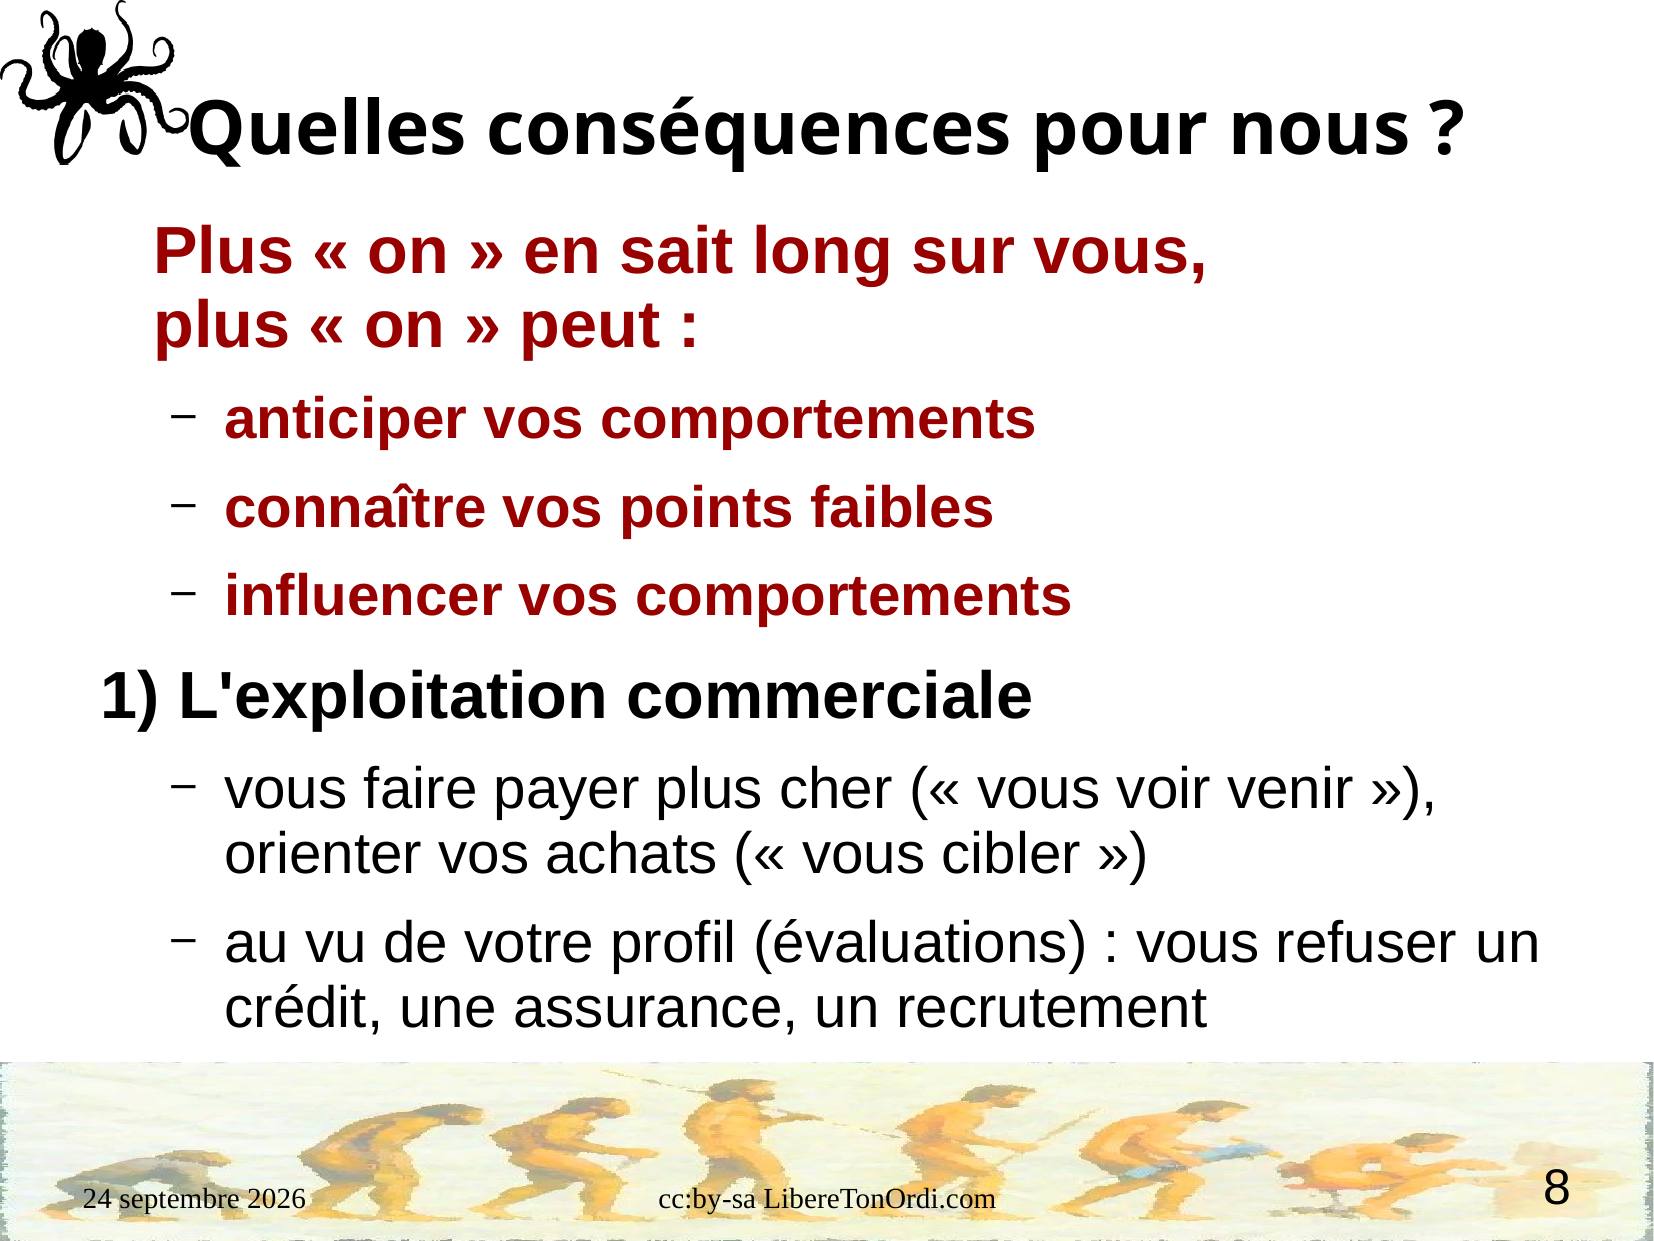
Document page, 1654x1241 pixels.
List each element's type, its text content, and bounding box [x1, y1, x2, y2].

title Quelles conséquences pour nous ? [82, 48, 1571, 202]
picture [0, 0, 189, 165]
list Plus « on » en sait long sur vous, plus « on » peut : anticiper vos comportements connaître vos points faibles influencer vos comportements L'exploitation commerciale vous faire payer plus cher (« vous voir venir »), orienter vos achats (« vous cibler ») au vu de votre profil (évaluations) : vous refuser un crédit, une assurance, un recrutement [82, 212, 1571, 1063]
picture [0, 1062, 1654, 1241]
